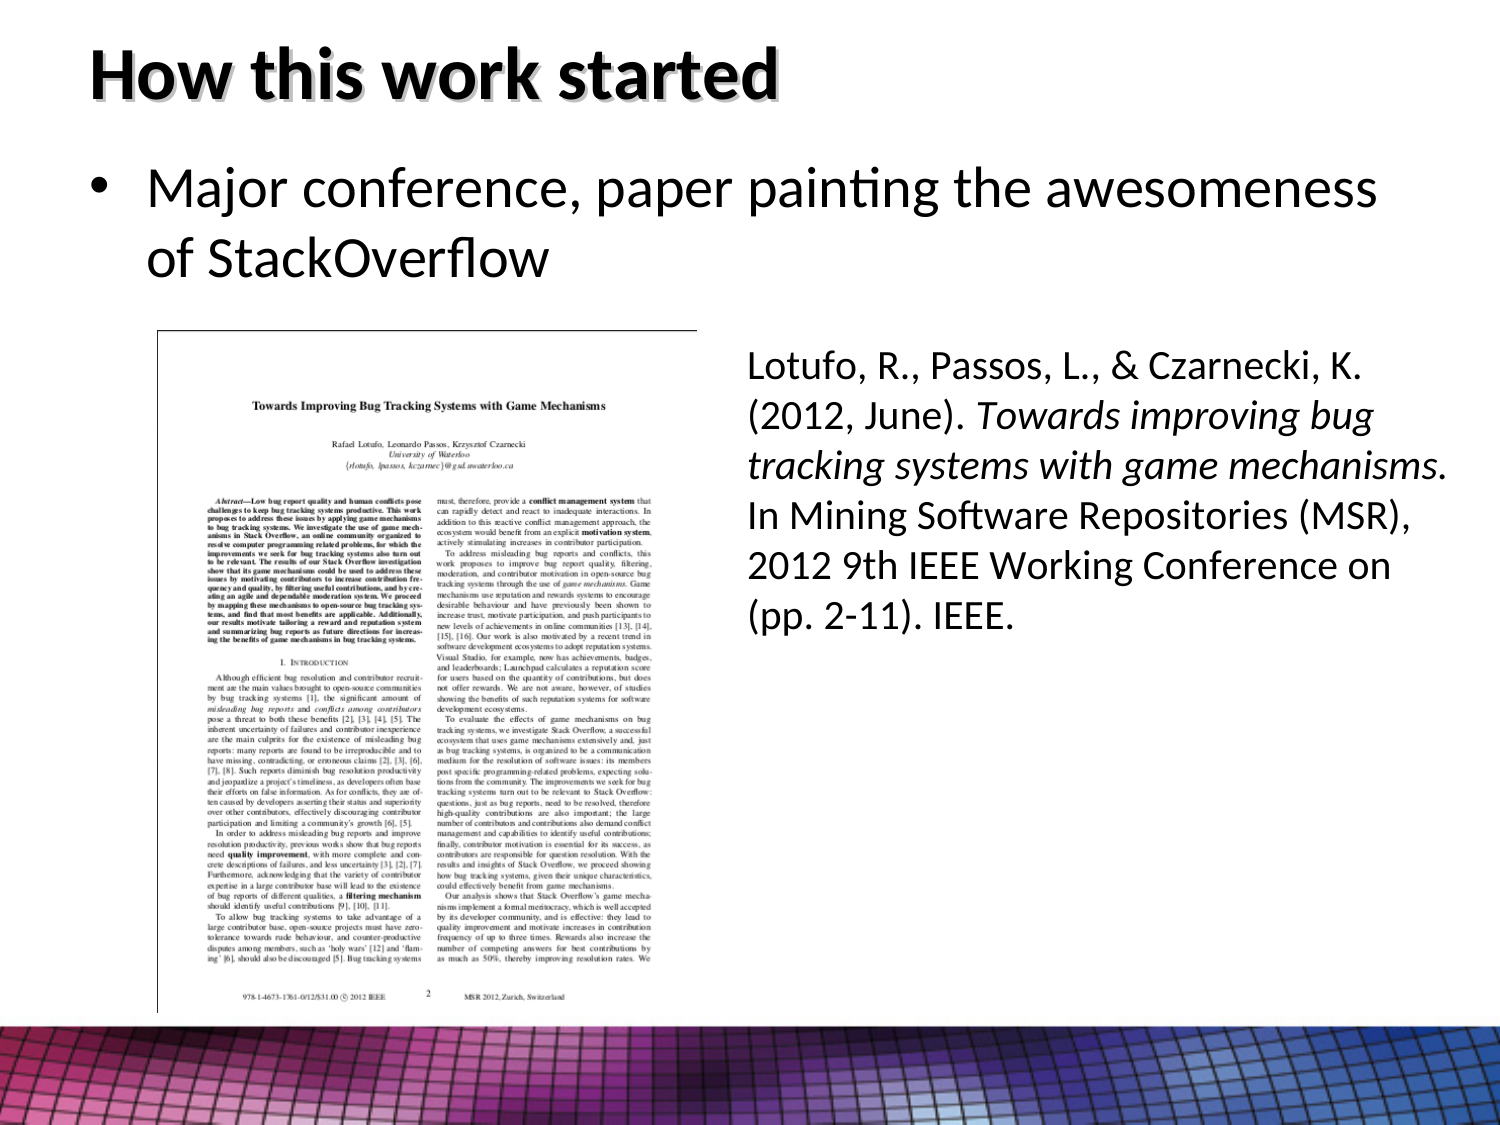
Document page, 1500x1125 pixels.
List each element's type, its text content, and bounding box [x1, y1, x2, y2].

list Major conference, paper painting the awesomeness of StackOverflow [75, 141, 1426, 1006]
title How this work started [75, 16, 1426, 123]
picture [0, 0, 1500, 1125]
text_box Lotufo, R., Passos, L., & Czarnecki, K. (2012, June). Towards improving bug tracking systems with game mechanisms. In Mining Software Repositories (MSR), 2012 9th IEEE Working Conference on (pp. 2-11). IEEE. [732, 330, 1465, 696]
